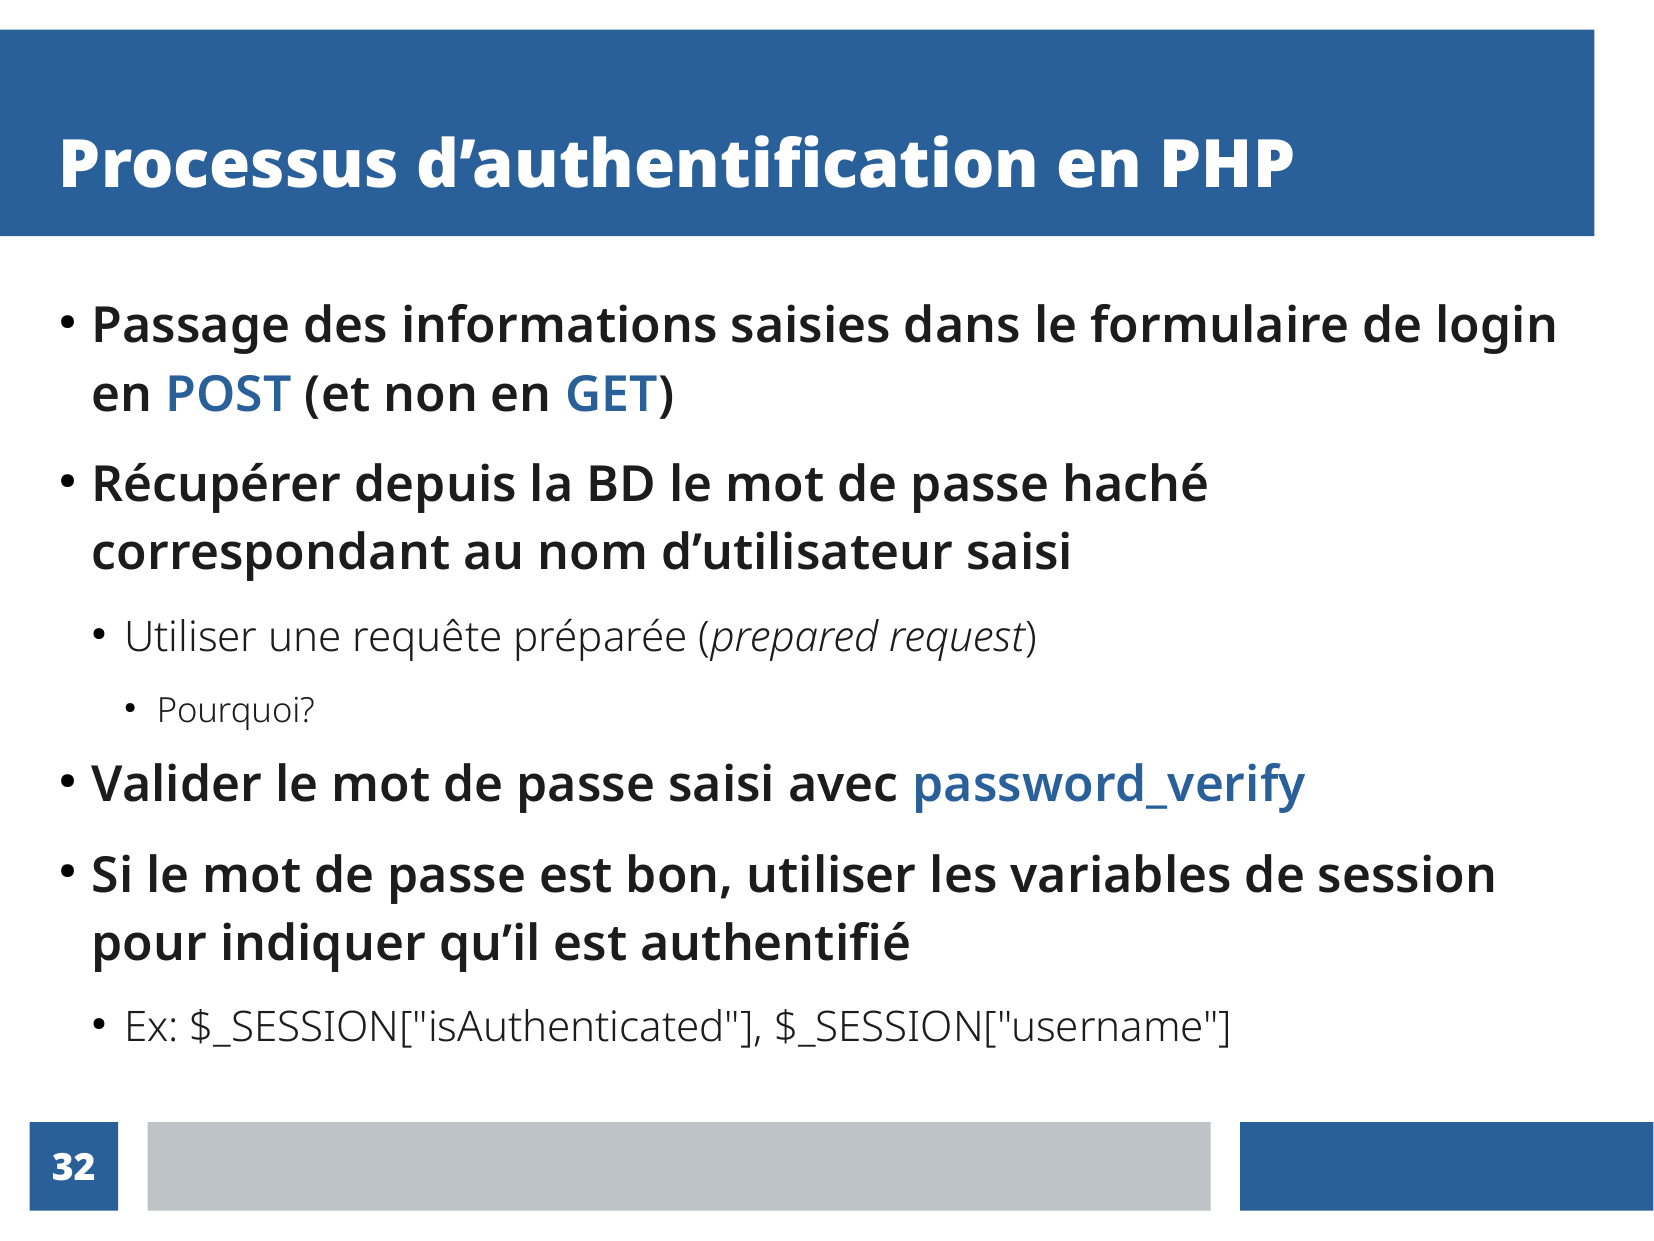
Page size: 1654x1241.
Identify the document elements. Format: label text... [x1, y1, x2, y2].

title Processus d’authentification en PHP [59, 59, 1595, 207]
list Passage des informations saisies dans le formulaire de login en POST (et non en GET) Récupérer depuis la BD le mot de passe haché correspondant au nom d’utilisateur saisi Utiliser une requête préparée (prepared request) Pourquoi? Valider le mot de passe saisi avec password_verify Si le mot de passe est bon, utiliser les variables de session pour indiquer qu’il est authentifié Ex: $_SESSION["isAuthenticated"], $_SESSION["username"] [59, 289, 1565, 1058]
